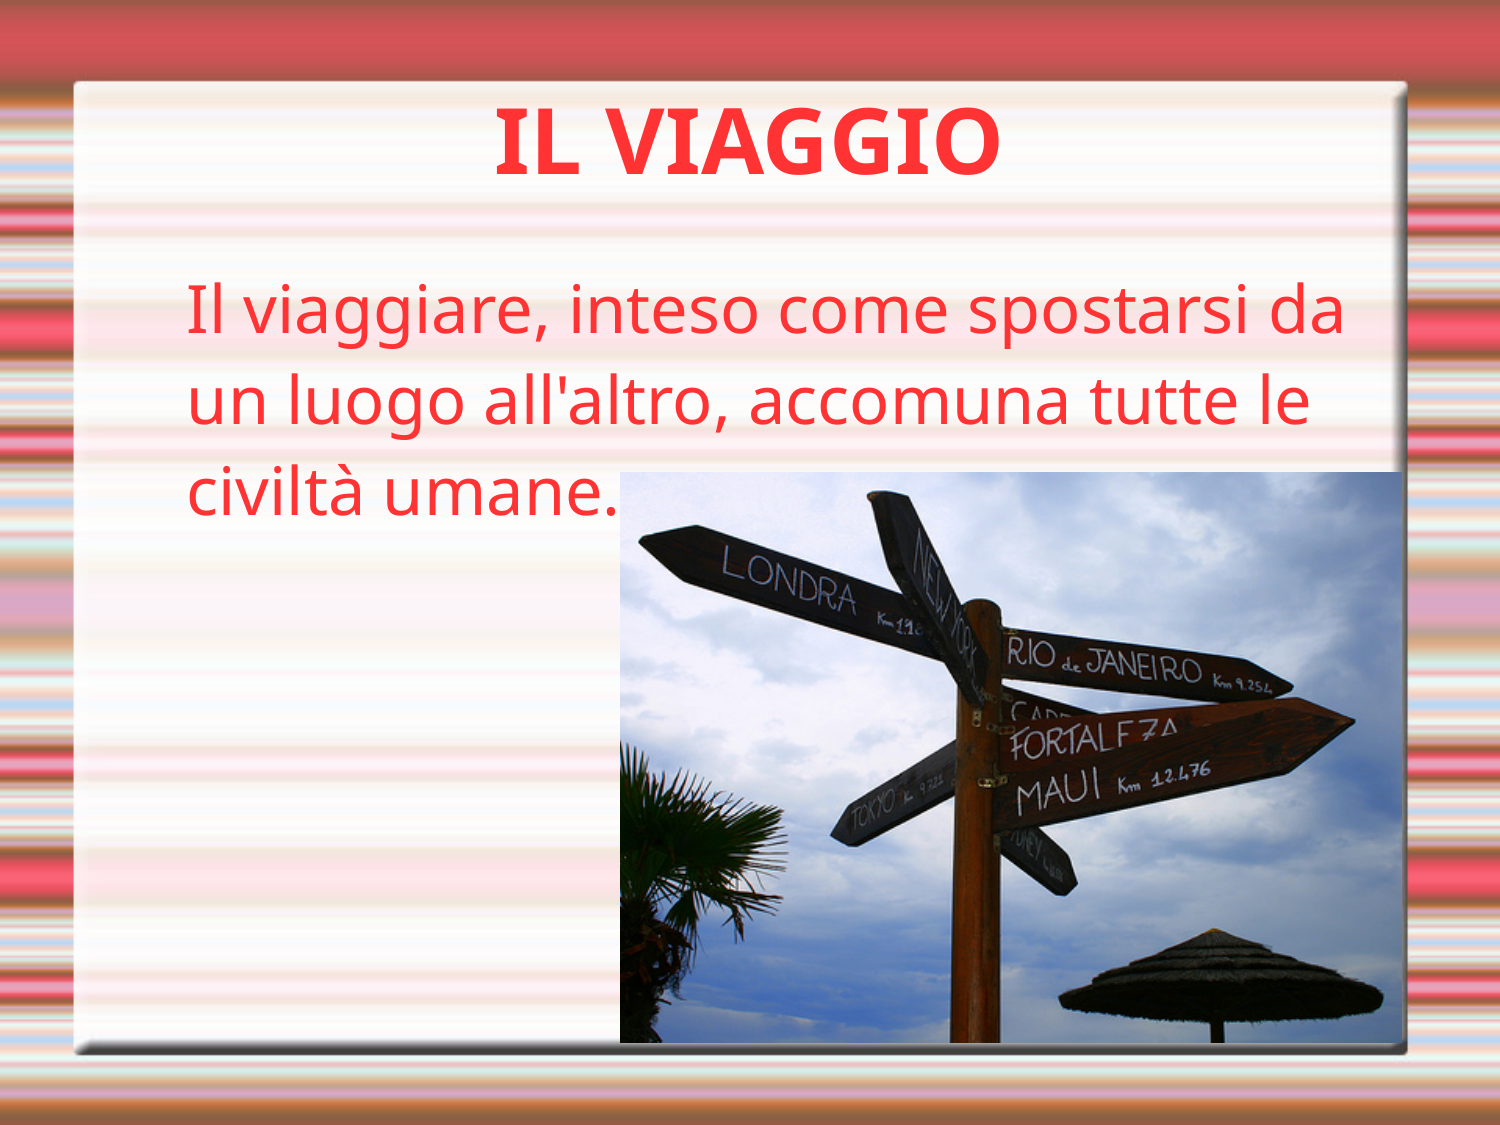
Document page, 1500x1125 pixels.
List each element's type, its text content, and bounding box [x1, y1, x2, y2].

picture [0, 0, 1500, 1125]
list Il viaggiare, inteso come spostarsi da un luogo all'altro, accomuna tutte le civiltà umane. [75, 262, 1425, 991]
title IL VIAGGIO [75, 21, 1425, 257]
